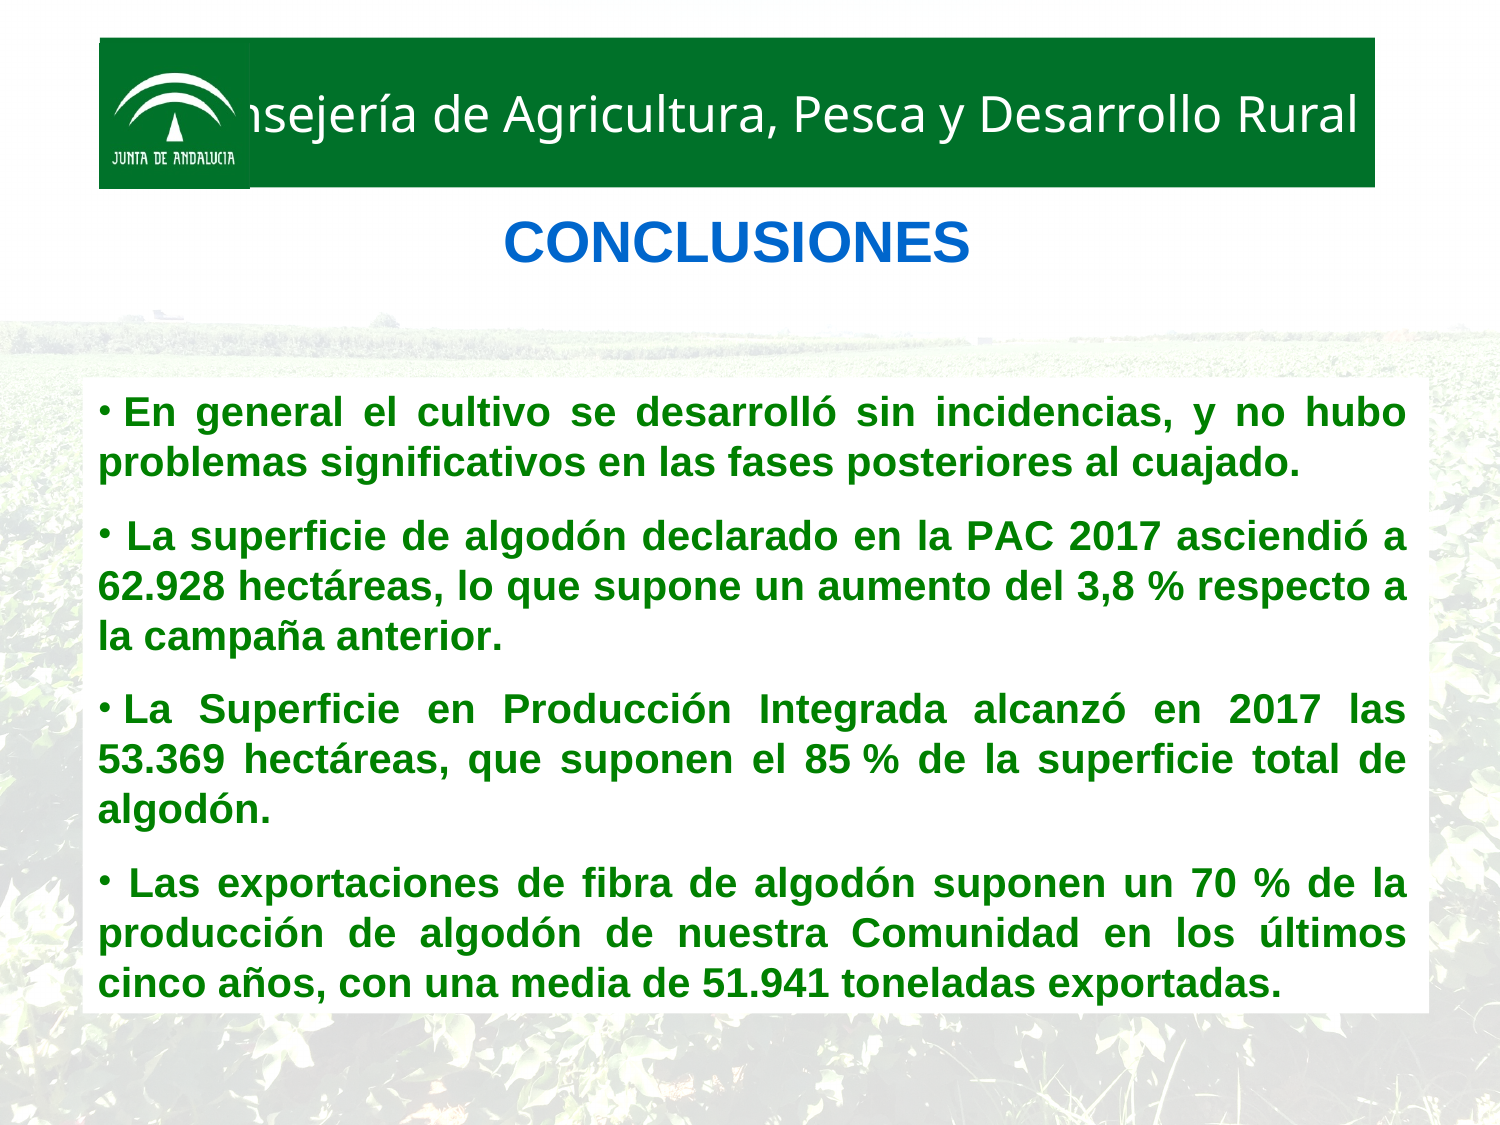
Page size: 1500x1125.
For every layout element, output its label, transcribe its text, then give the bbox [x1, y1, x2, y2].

title Consejería de Agricultura, Pesca y Desarrollo Rural [99, 37, 1375, 188]
picture [0, 0, 1500, 1125]
text_box En general el cultivo se desarrolló sin incidencias, y no hubo problemas significativos en las fases posteriores al cuajado. La superficie de algodón declarado en la PAC 2017 asciendió a 62.928 hectáreas, lo que supone un aumento del 3,8 % respecto a la campaña anterior. La Superficie en Producción Integrada alcanzó en 2017 las 53.369 hectáreas, que suponen el 85 % de la superficie total de algodón. Las exportaciones de fibra de algodón suponen un 70 % de la producción de algodón de nuestra Comunidad en los últimos cinco años, con una media de 51.941 toneladas exportadas. [82, 377, 1430, 1014]
text_box CONCLUSIONES [74, 212, 1400, 293]
